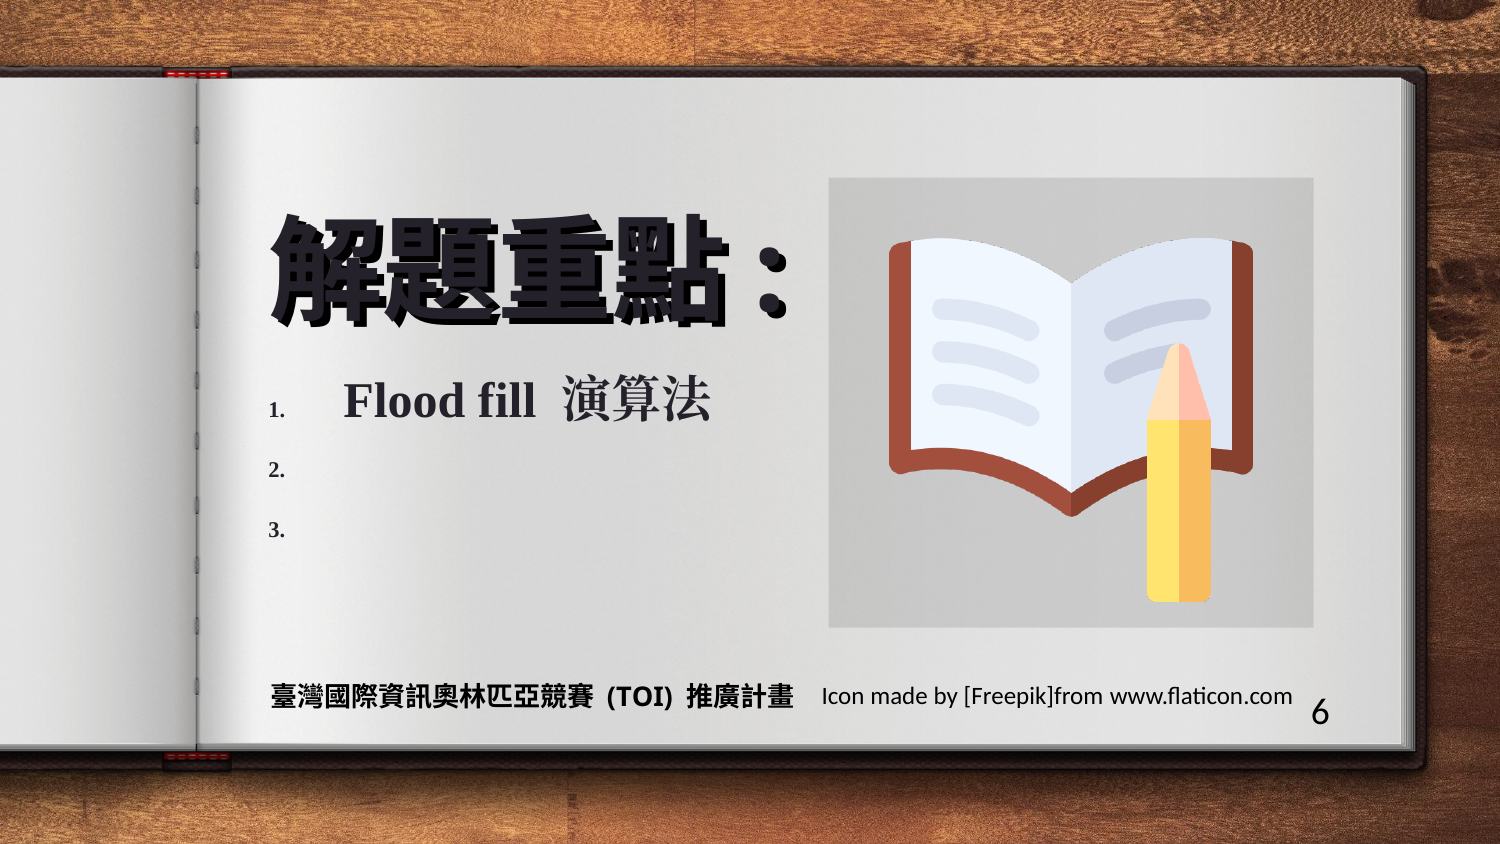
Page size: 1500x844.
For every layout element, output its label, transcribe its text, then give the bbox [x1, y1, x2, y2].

title 解題重點: [253, 158, 784, 350]
subtitle Flood fill 演算法 [253, 352, 807, 656]
text_box 6 [1295, 672, 1386, 737]
text_box Icon made by [Freepik]from www.flaticon.com [807, 672, 1367, 717]
picture [889, 238, 1253, 602]
text_box [829, 178, 1314, 628]
